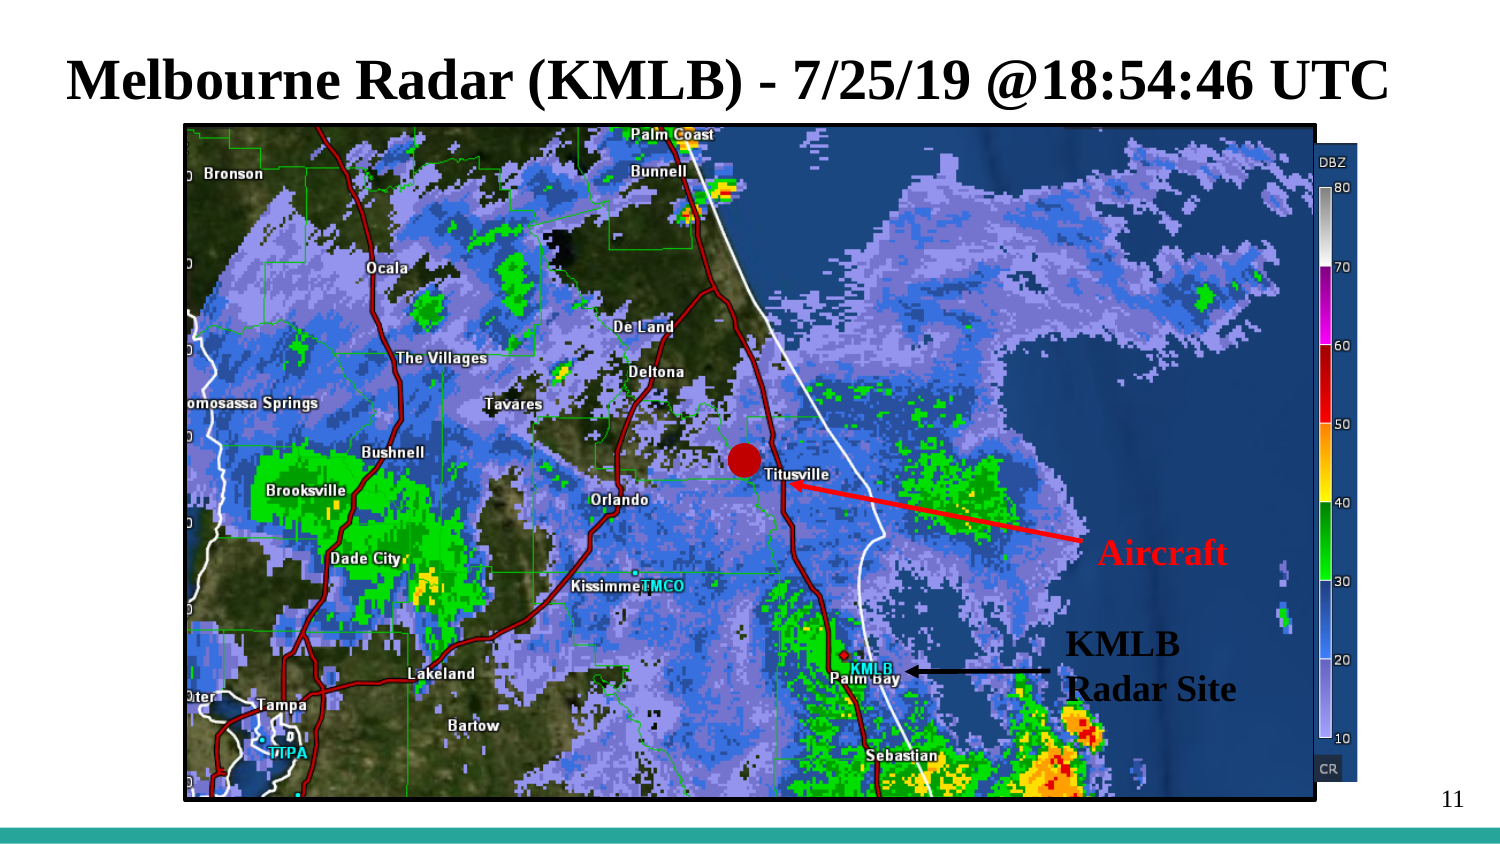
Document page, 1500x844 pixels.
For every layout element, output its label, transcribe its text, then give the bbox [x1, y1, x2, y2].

picture [187, 127, 1358, 798]
title Melbourne Radar (KMLB) - 7/25/19 @18:54:46 UTC [51, 26, 1449, 128]
text_box Aircraft [1082, 513, 1263, 638]
text_box KMLB Radar Site [1050, 603, 1277, 739]
slide_number <number> [1389, 764, 1480, 830]
text_box [727, 442, 762, 478]
